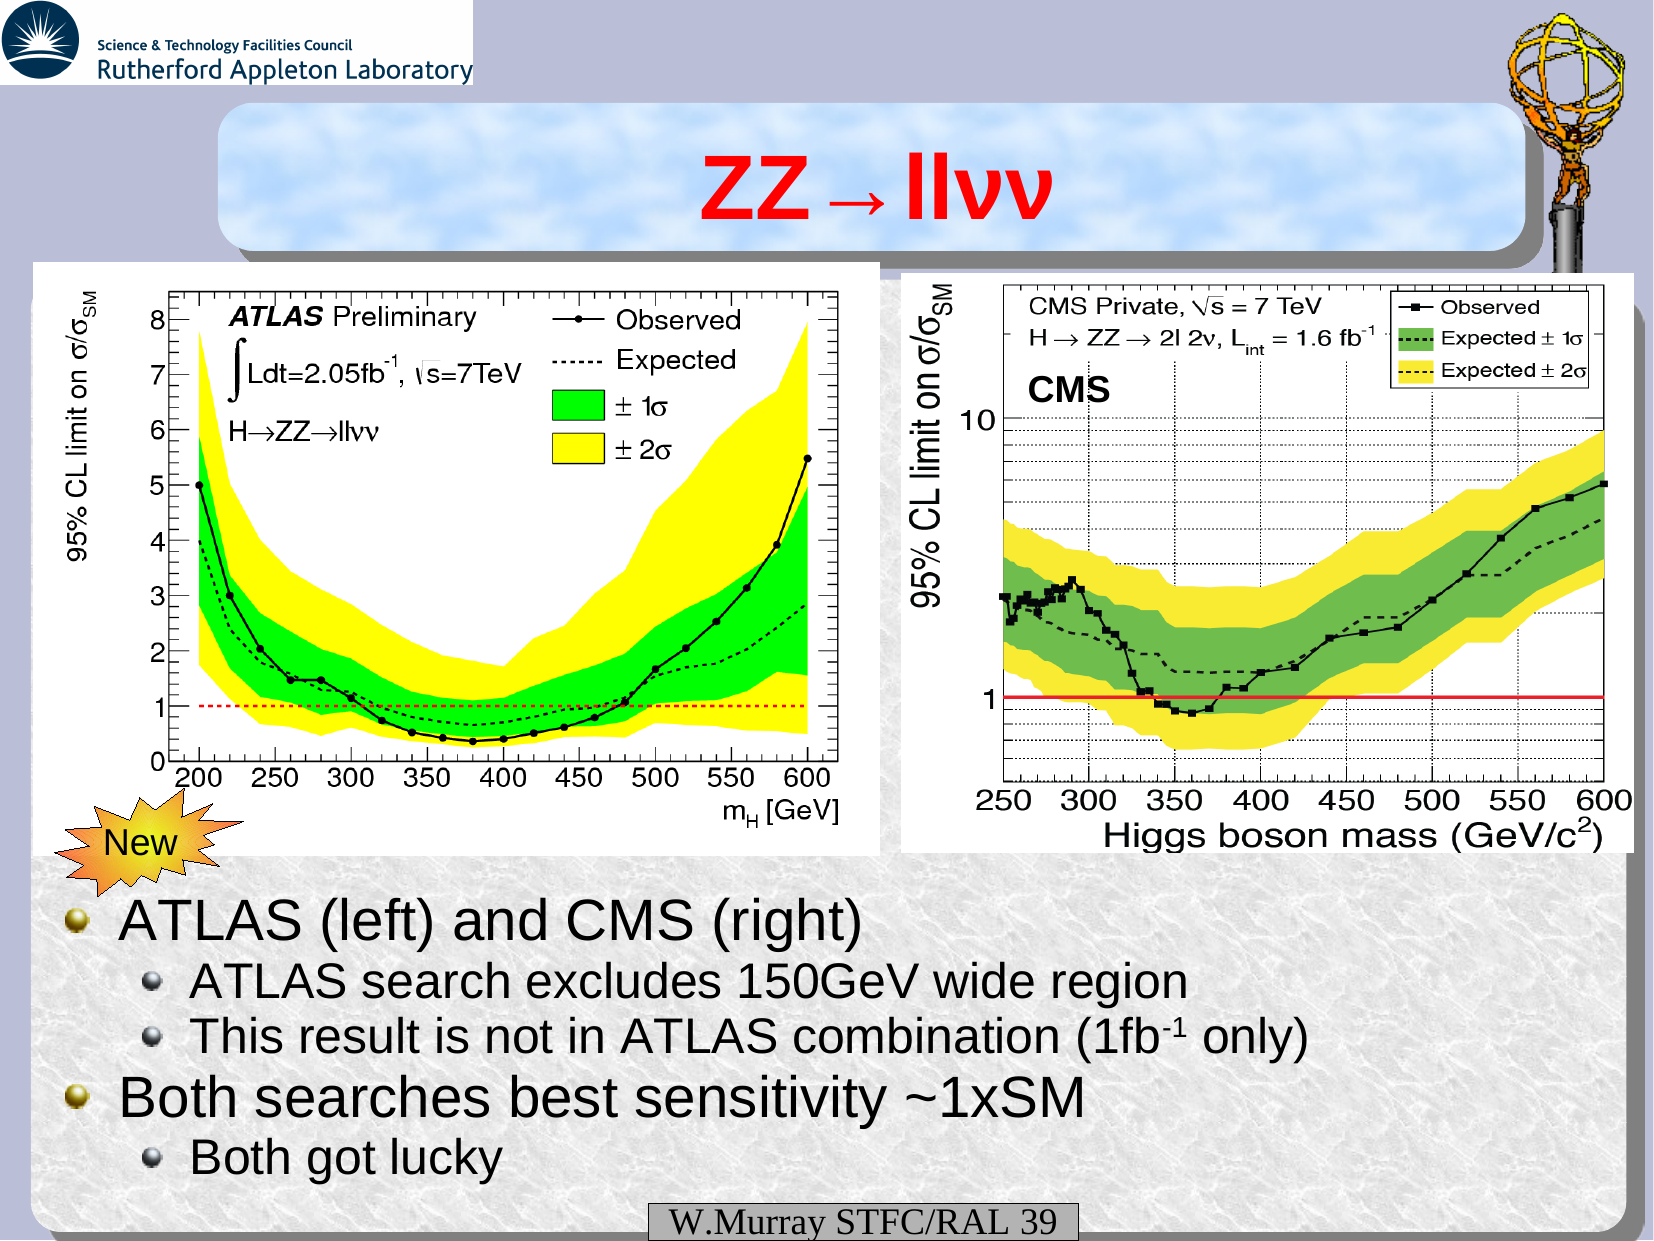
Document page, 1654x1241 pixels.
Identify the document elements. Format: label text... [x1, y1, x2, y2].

list ATLAS (left) and CMS (right) ATLAS search excludes 150GeV wide region This result is not in ATLAS combination (1fb-1 only) Both searches best sensitivity ~1xSM Both got lucky [48, 888, 1582, 1201]
picture [0, 0, 473, 85]
picture [30, 0, 1654, 1232]
title ZZ→llνν [244, 112, 1512, 263]
text_box CMS [1012, 361, 1138, 419]
text_box New [54, 788, 244, 897]
